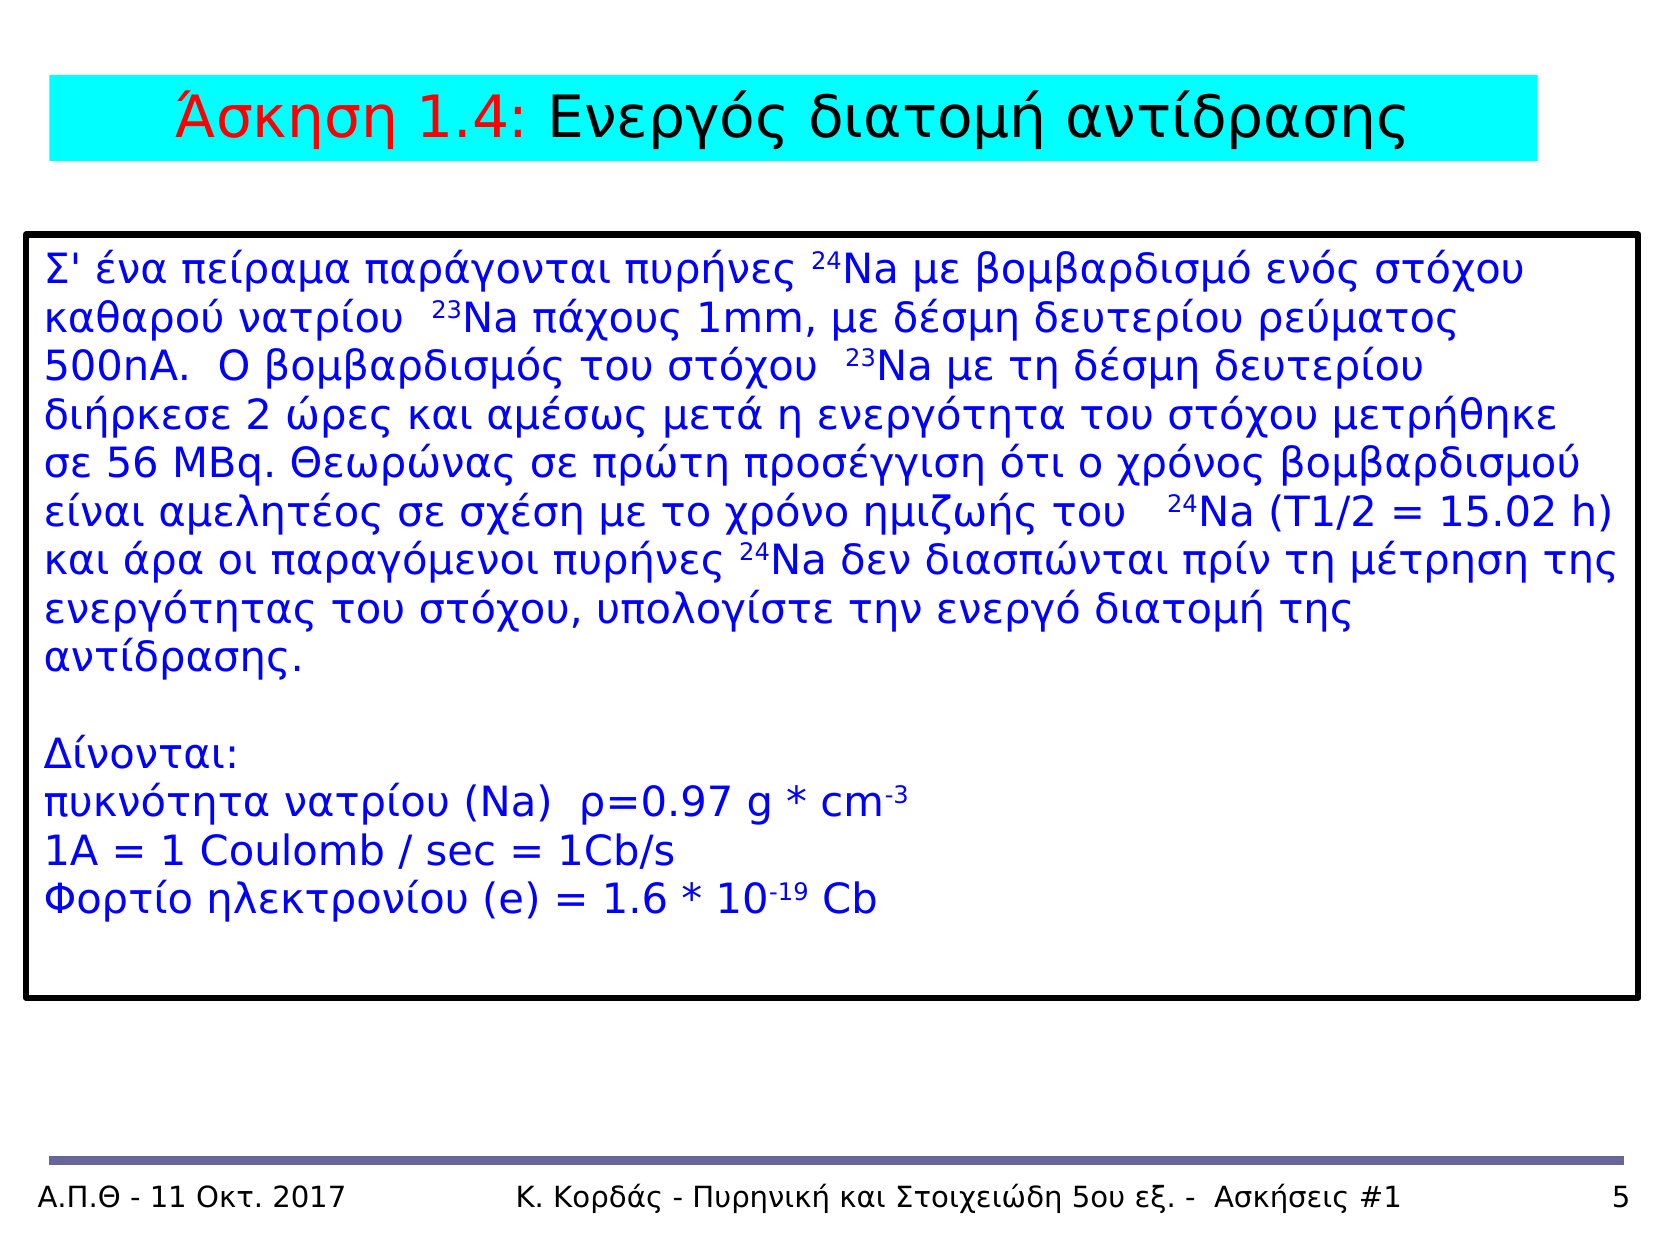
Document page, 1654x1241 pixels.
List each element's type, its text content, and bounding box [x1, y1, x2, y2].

text_box Σ' ένα πείραμα παράγονται πυρήνες 24Na με βομβαρδισμό ενός στόχου καθαρού νατρίου 23Na πάχους 1mm, με δέσμη δευτερίου ρεύματος 500nA. Ο βομβαρδισμός του στόχου 23Na με τη δέσμη δευτερίου διήρκεσε 2 ώρες και αμέσως μετά η ενεργότητα του στόχου μετρήθηκε σε 56 MΒq. Θεωρώνας σε πρώτη προσέγγιση ότι ο χρόνος βομβαρδισμού είναι αμελητέος σε σχέση με το χρόνο ημιζωής του 24Na (Τ1/2 = 15.02 h) και άρα οι παραγόμενοι πυρήνες 24Na δεν διασπώνται πρίν τη μέτρηση της ενεργότητας του στόχου, υπολογίστε την ενεργό διατομή της αντίδρασης. Δίνoνται: πυκνότητα νατρίου (Na) ρ=0.97 g * cm-3 1Α = 1 Coulomb / sec = 1Cb/s Φορτίο ηλεκτρονίου (e) = 1.6 * 10-19 Cb [25, 234, 1639, 998]
title Άσκηση 1.4: Ενεργός διατομή αντίδρασης [49, 75, 1538, 161]
